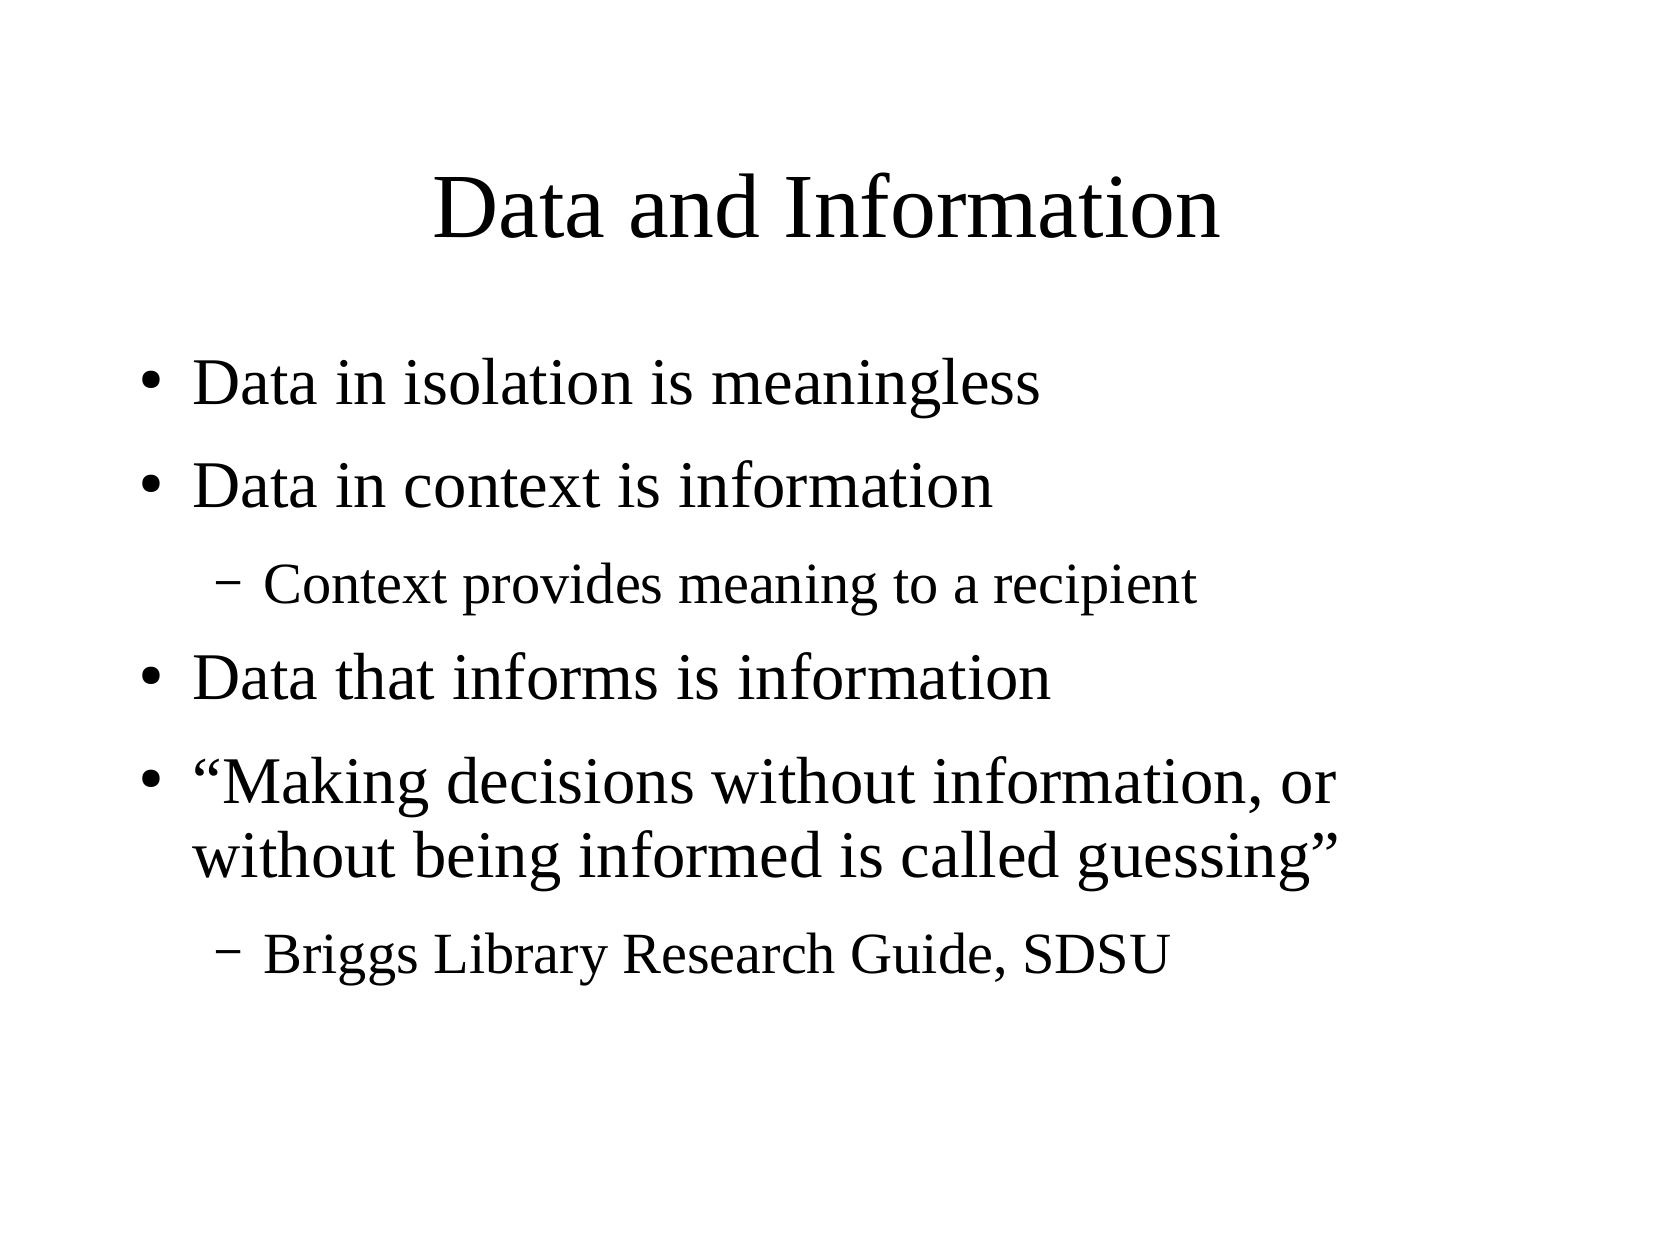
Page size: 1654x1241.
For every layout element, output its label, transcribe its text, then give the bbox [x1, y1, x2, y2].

list Data in isolation is meaningless Data in context is information Context provides meaning to a recipient Data that informs is information “Making decisions without information, or without being informed is called guessing” Briggs Library Research Guide, SDSU [121, 344, 1534, 1127]
title Data and Information [121, 102, 1534, 311]
